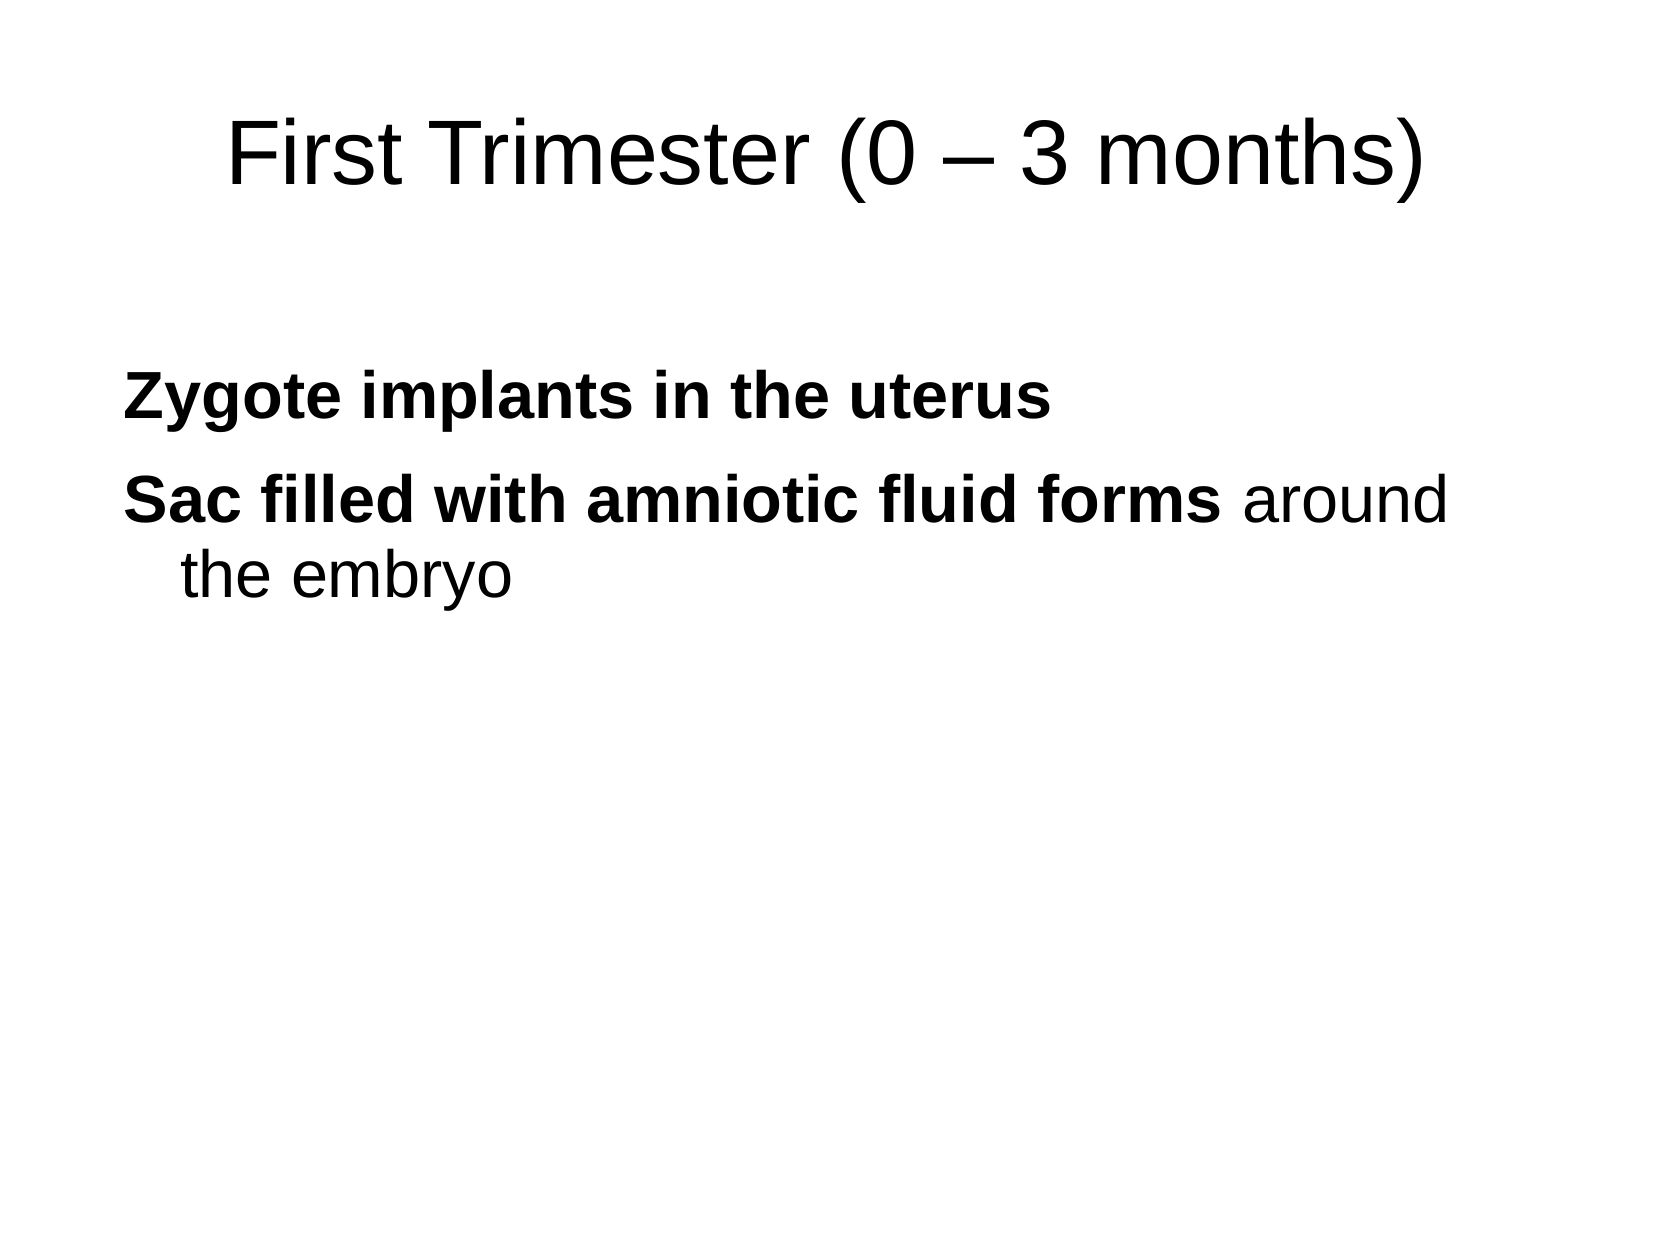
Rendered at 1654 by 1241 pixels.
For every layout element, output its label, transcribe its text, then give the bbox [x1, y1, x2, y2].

list Zygote implants in the uterus Sac filled with amniotic fluid forms around the embryo [124, 358, 1530, 1088]
title First Trimester (0 – 3 months) [82, 49, 1571, 257]
